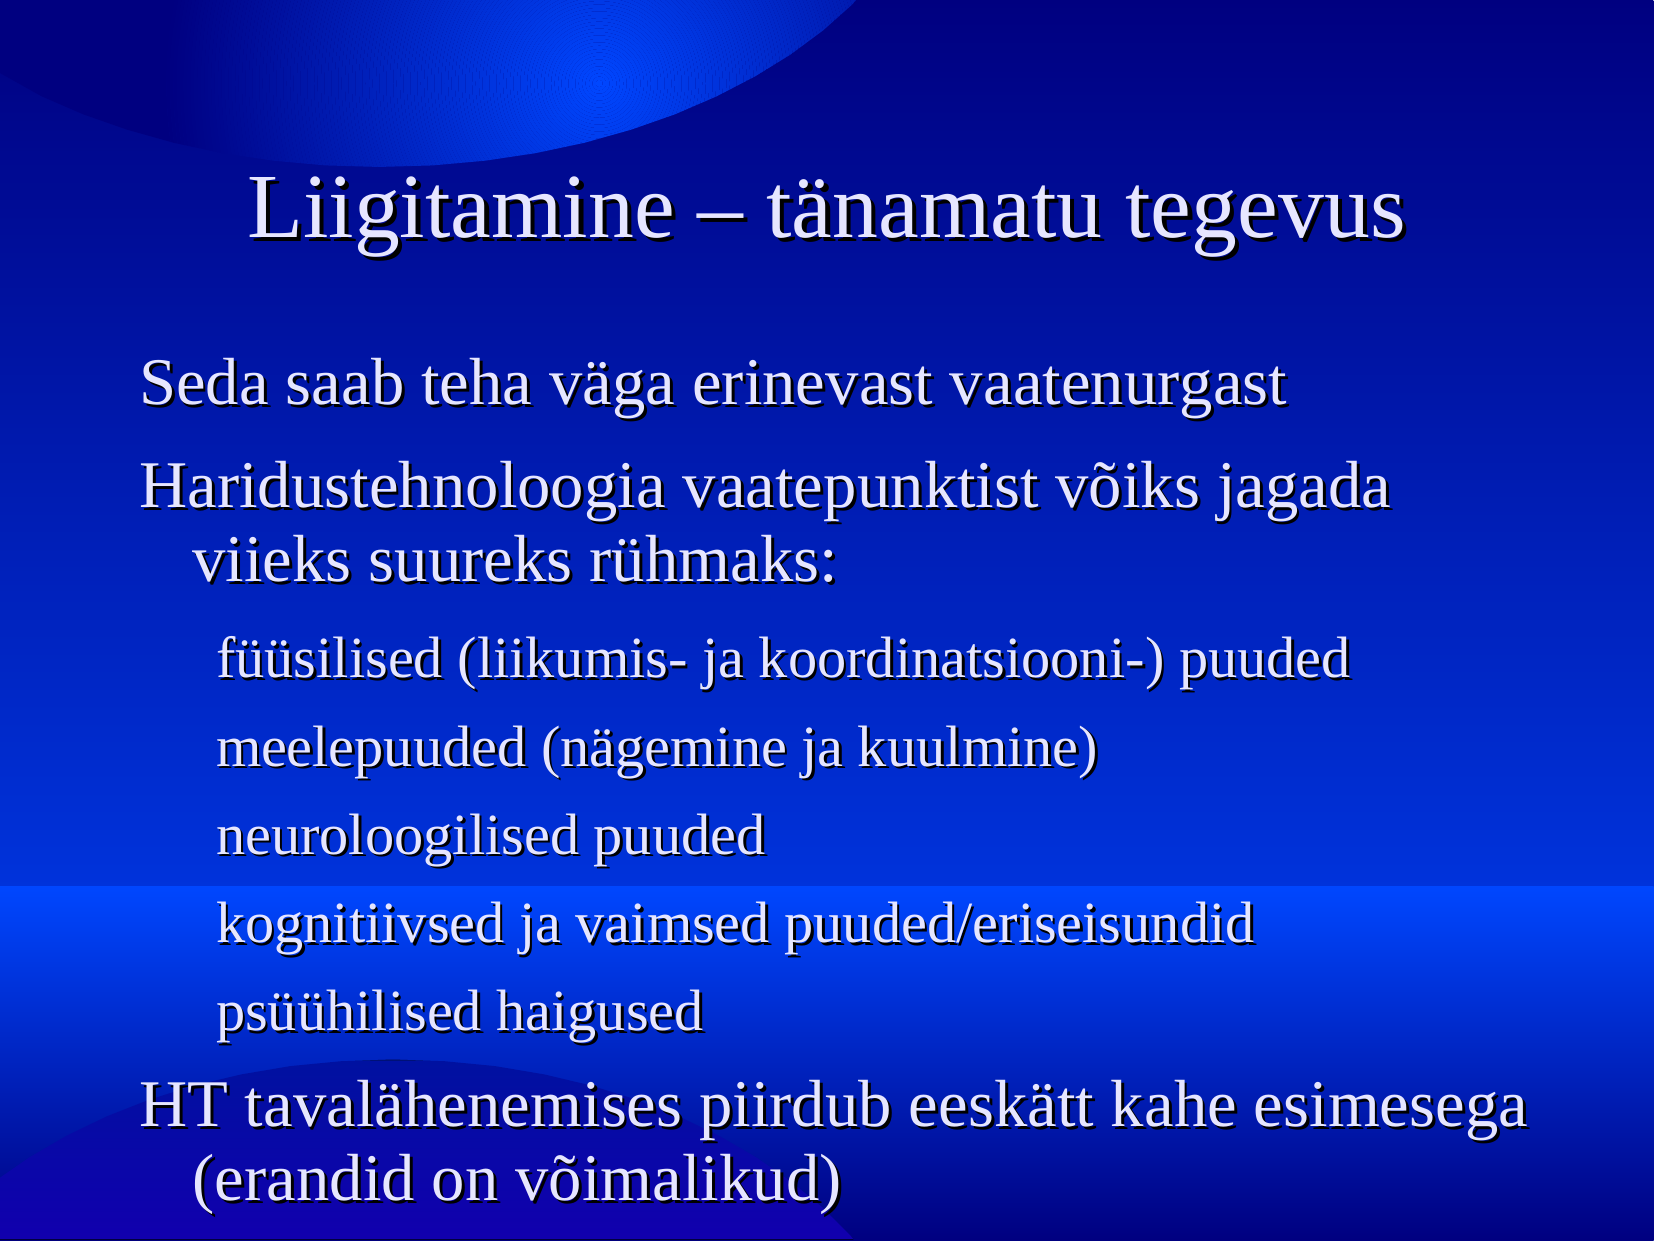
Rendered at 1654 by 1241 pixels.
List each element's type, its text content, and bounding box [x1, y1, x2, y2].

list Seda saab teha väga erinevast vaatenurgast Haridustehnoloogia vaatepunktist võiks jagada viieks suureks rühmaks: füüsilised (liikumis- ja koordinatsiooni-) puuded meelepuuded (nägemine ja kuulmine) neuroloogilised puuded kognitiivsed ja vaimsed puuded/eriseisundid psüühilised haigused HT tavalähenemises piirdub eeskätt kahe esimesega (erandid on võimalikud) [121, 344, 1534, 1215]
title Liigitamine – tänamatu tegevus [121, 102, 1534, 311]
